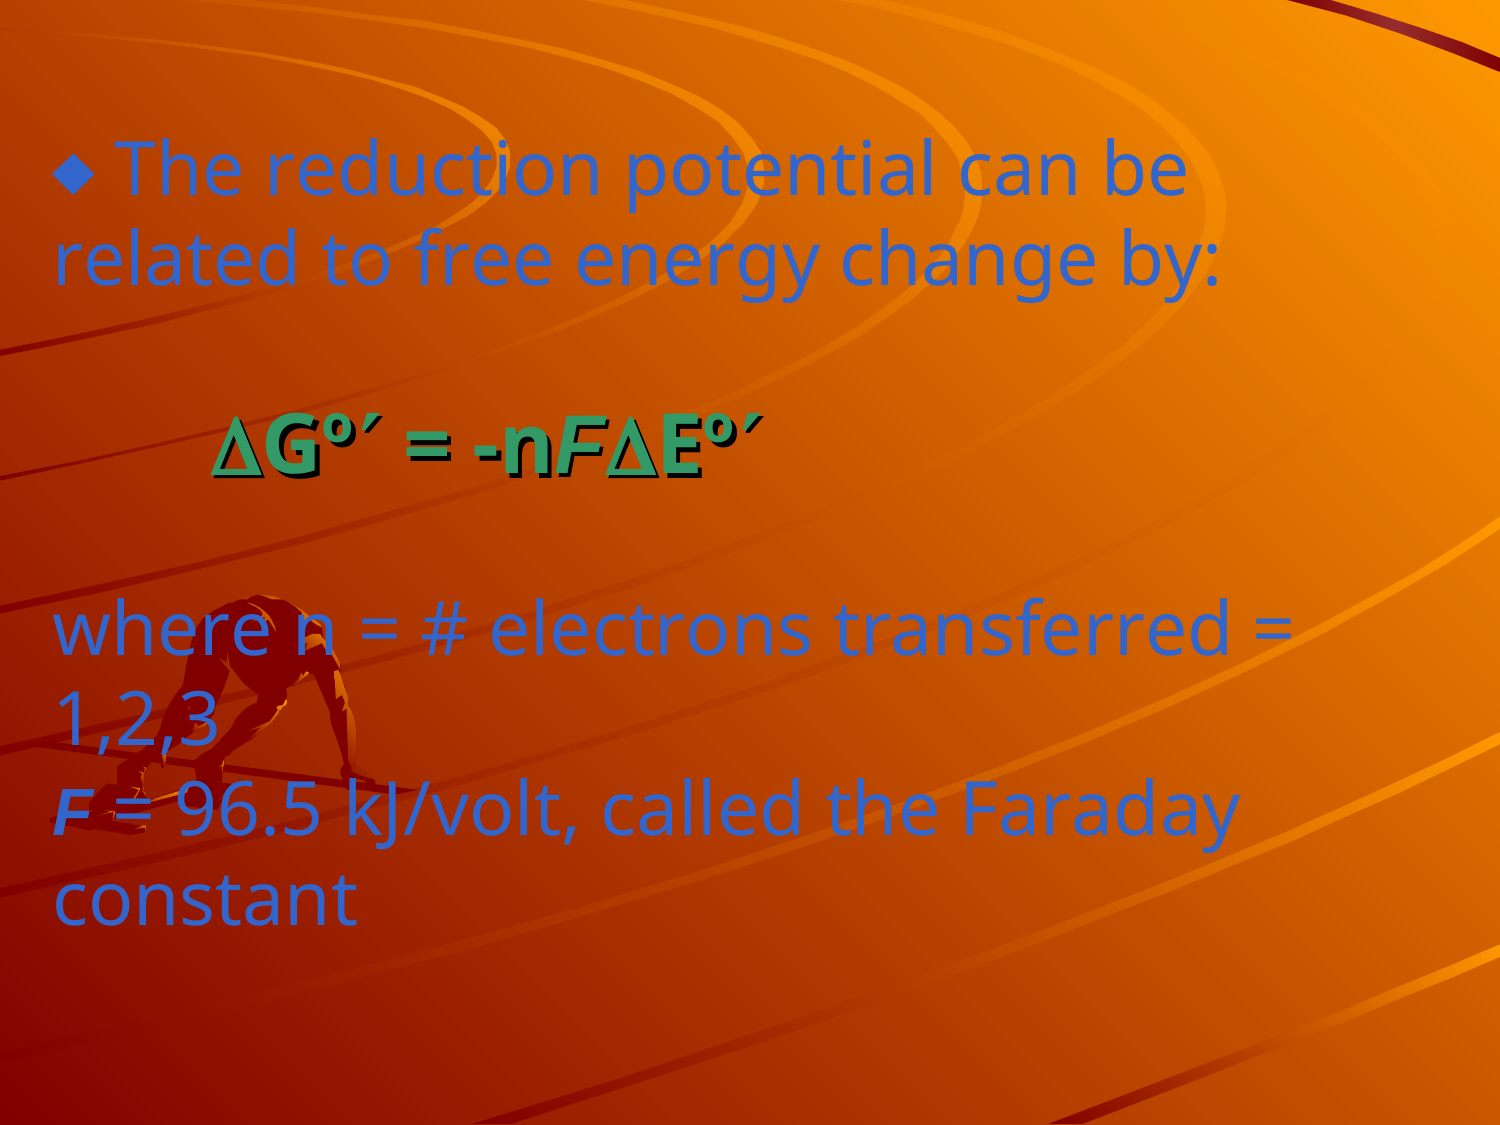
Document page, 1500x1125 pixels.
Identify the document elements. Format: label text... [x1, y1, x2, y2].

text_box  The reduction potential can be related to free energy change by: Gº = -nFEº where n = # electrons transferred = 1,2,3 F = 96.5 kJ/volt, called the Faraday constant [37, 112, 1450, 948]
